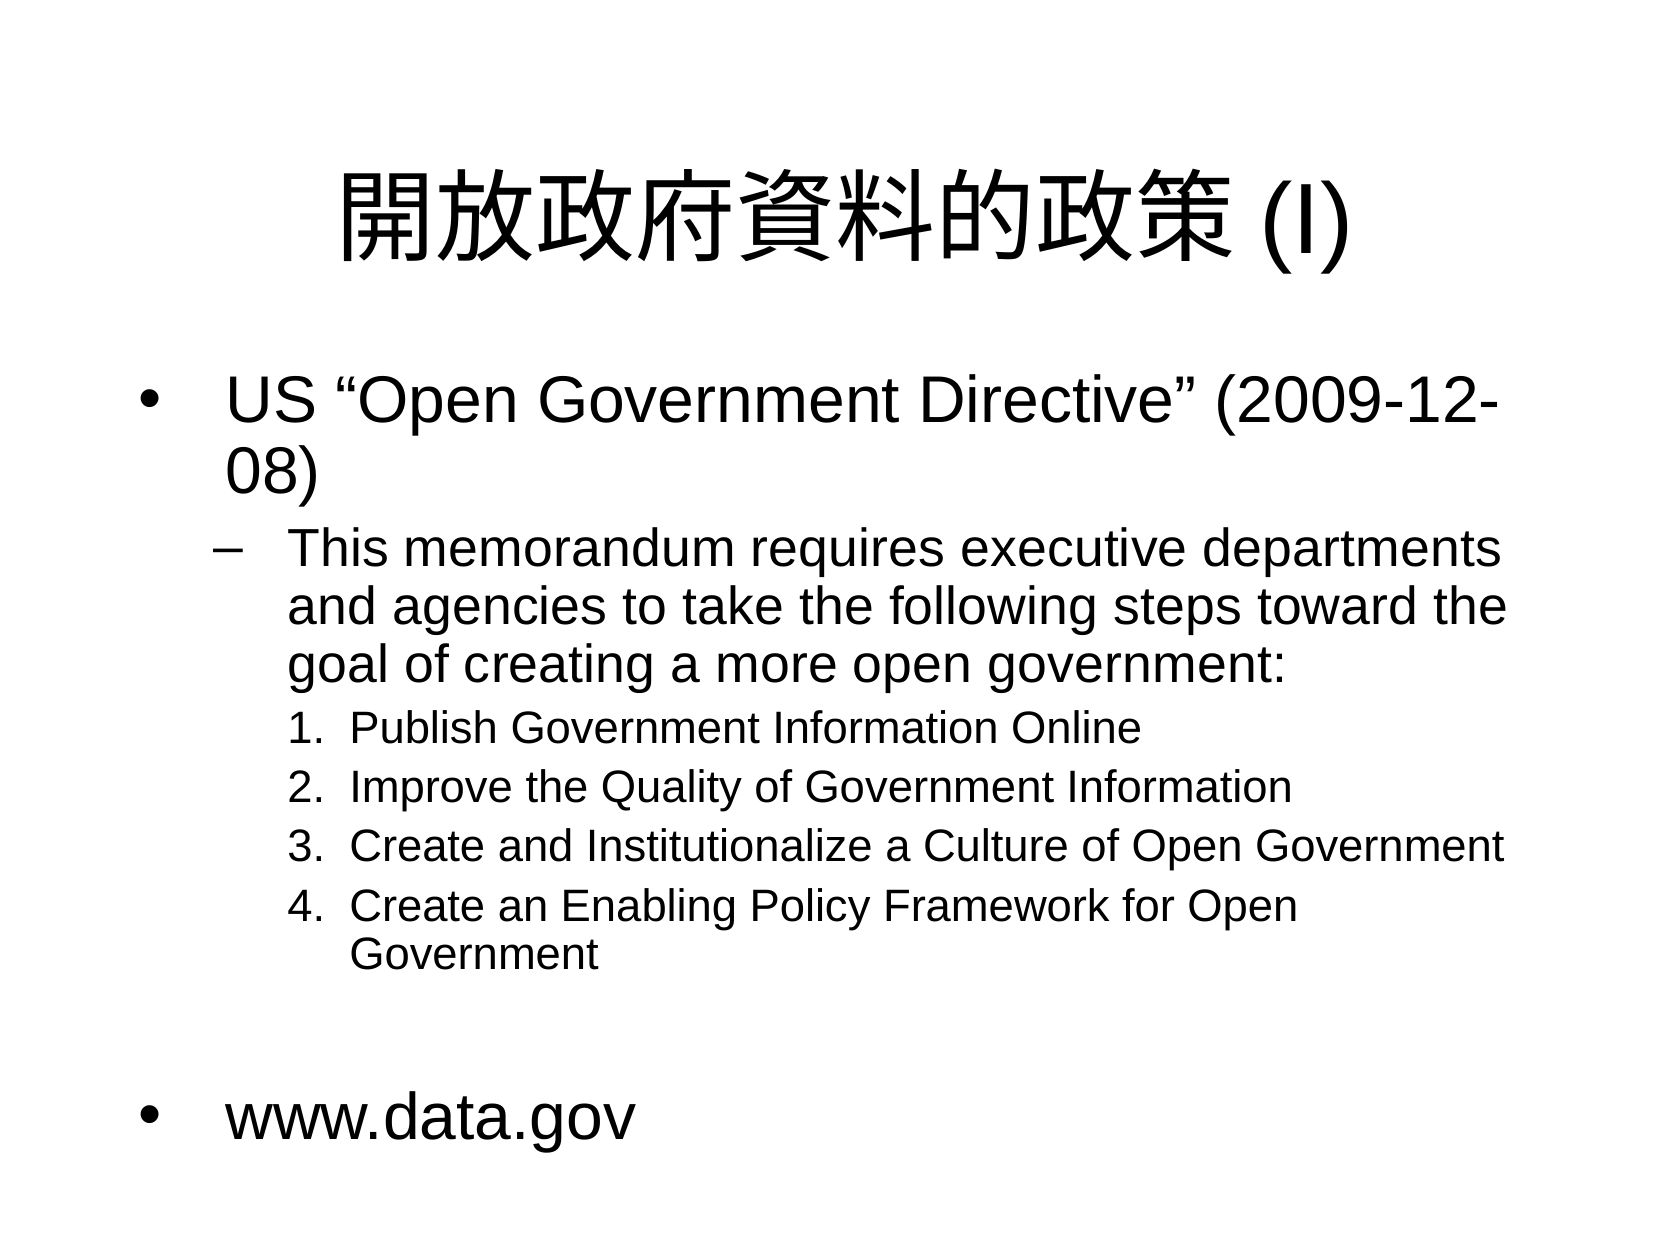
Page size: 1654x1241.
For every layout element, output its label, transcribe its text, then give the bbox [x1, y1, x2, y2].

title 開放政府資料的政策(I) [124, 72, 1530, 355]
list US “Open Government Directive” (2009-12-08) This memorandum requires executive departments and agencies to take the following steps toward the goal of creating a more open government: Publish Government Information Online Improve the Quality of Government Information Create and Institutionalize a Culture of Open Government Create an Enabling Policy Framework for Open Government www.data.gov [124, 358, 1530, 1219]
